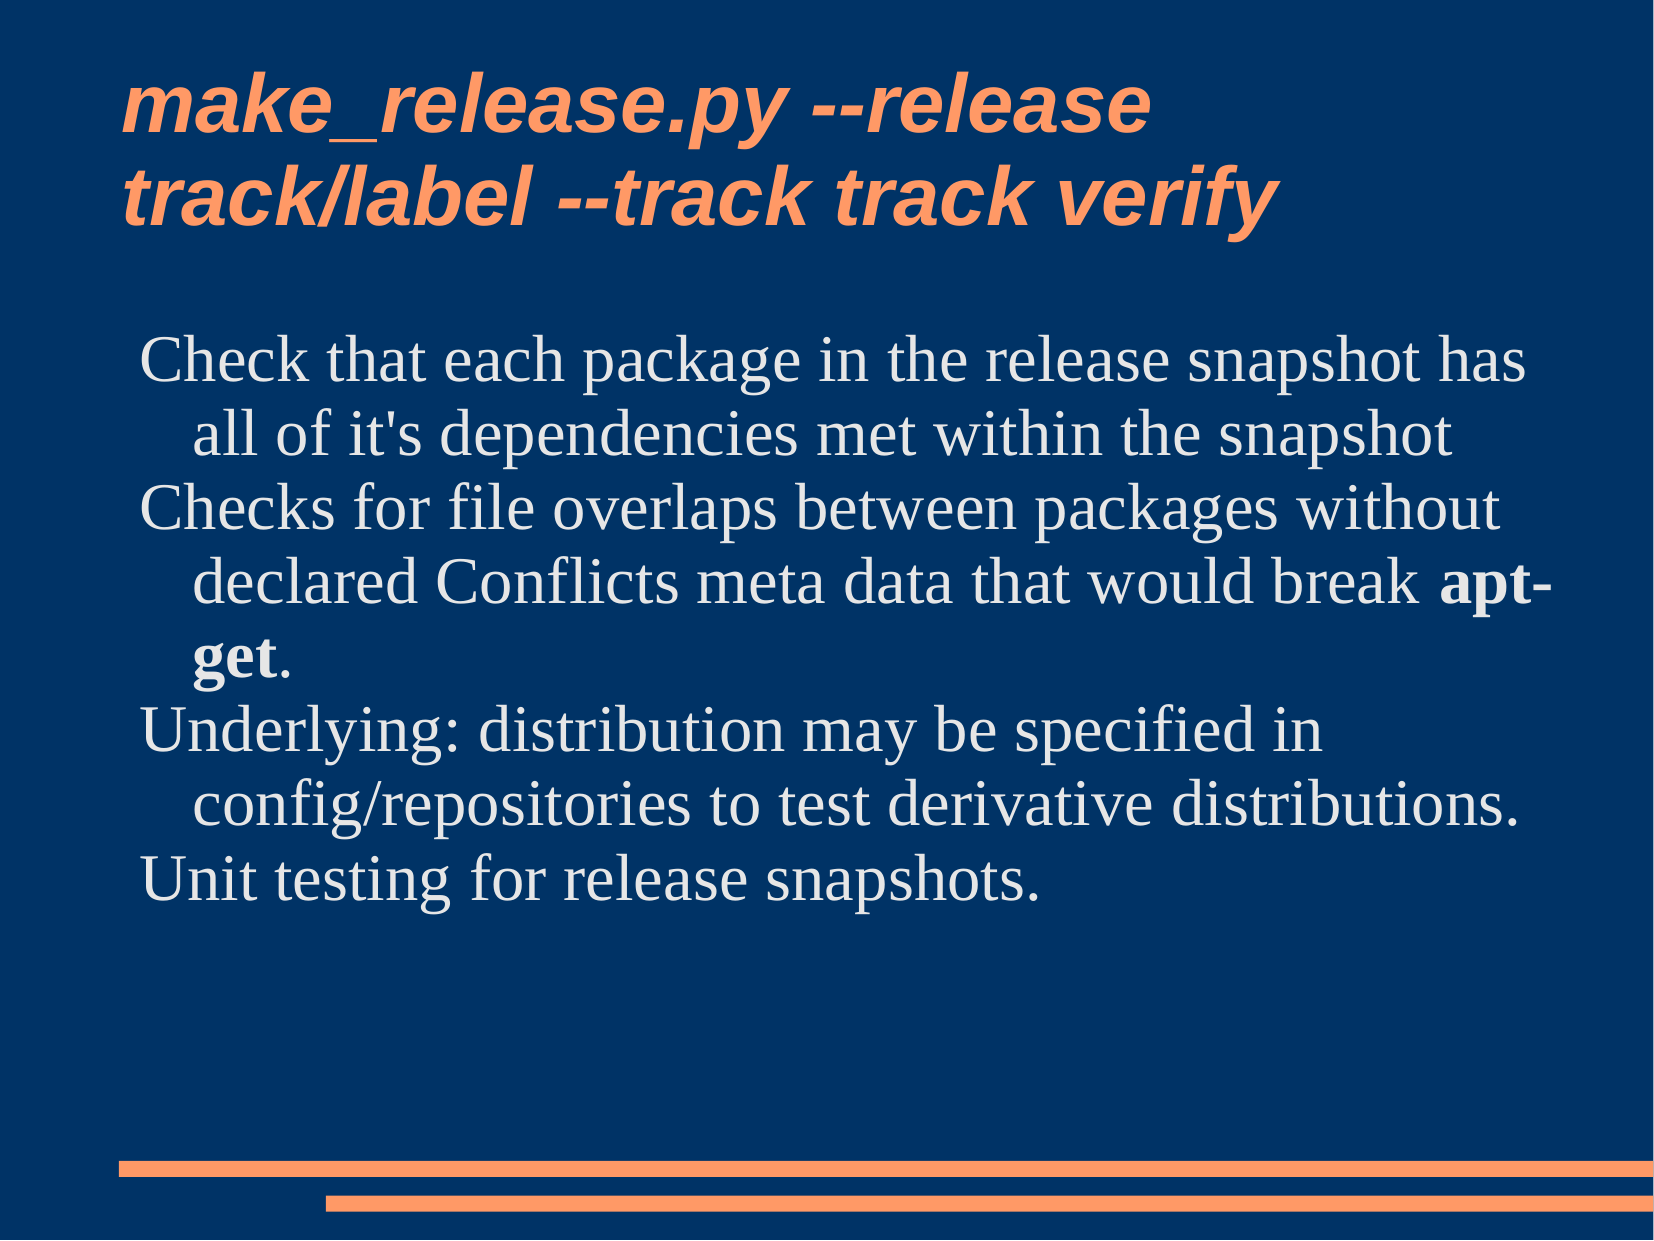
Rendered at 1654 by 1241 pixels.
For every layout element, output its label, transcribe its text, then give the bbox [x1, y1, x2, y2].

list Check that each package in the release snapshot has all of it's dependencies met within the snapshot Checks for file overlaps between packages without declared Conflicts meta data that would break apt-get. Underlying: distribution may be specified in config/repositories to test derivative distributions. Unit testing for release snapshots. [121, 322, 1561, 1133]
title make_release.py --release track/label --track track verify [121, 46, 1534, 254]
